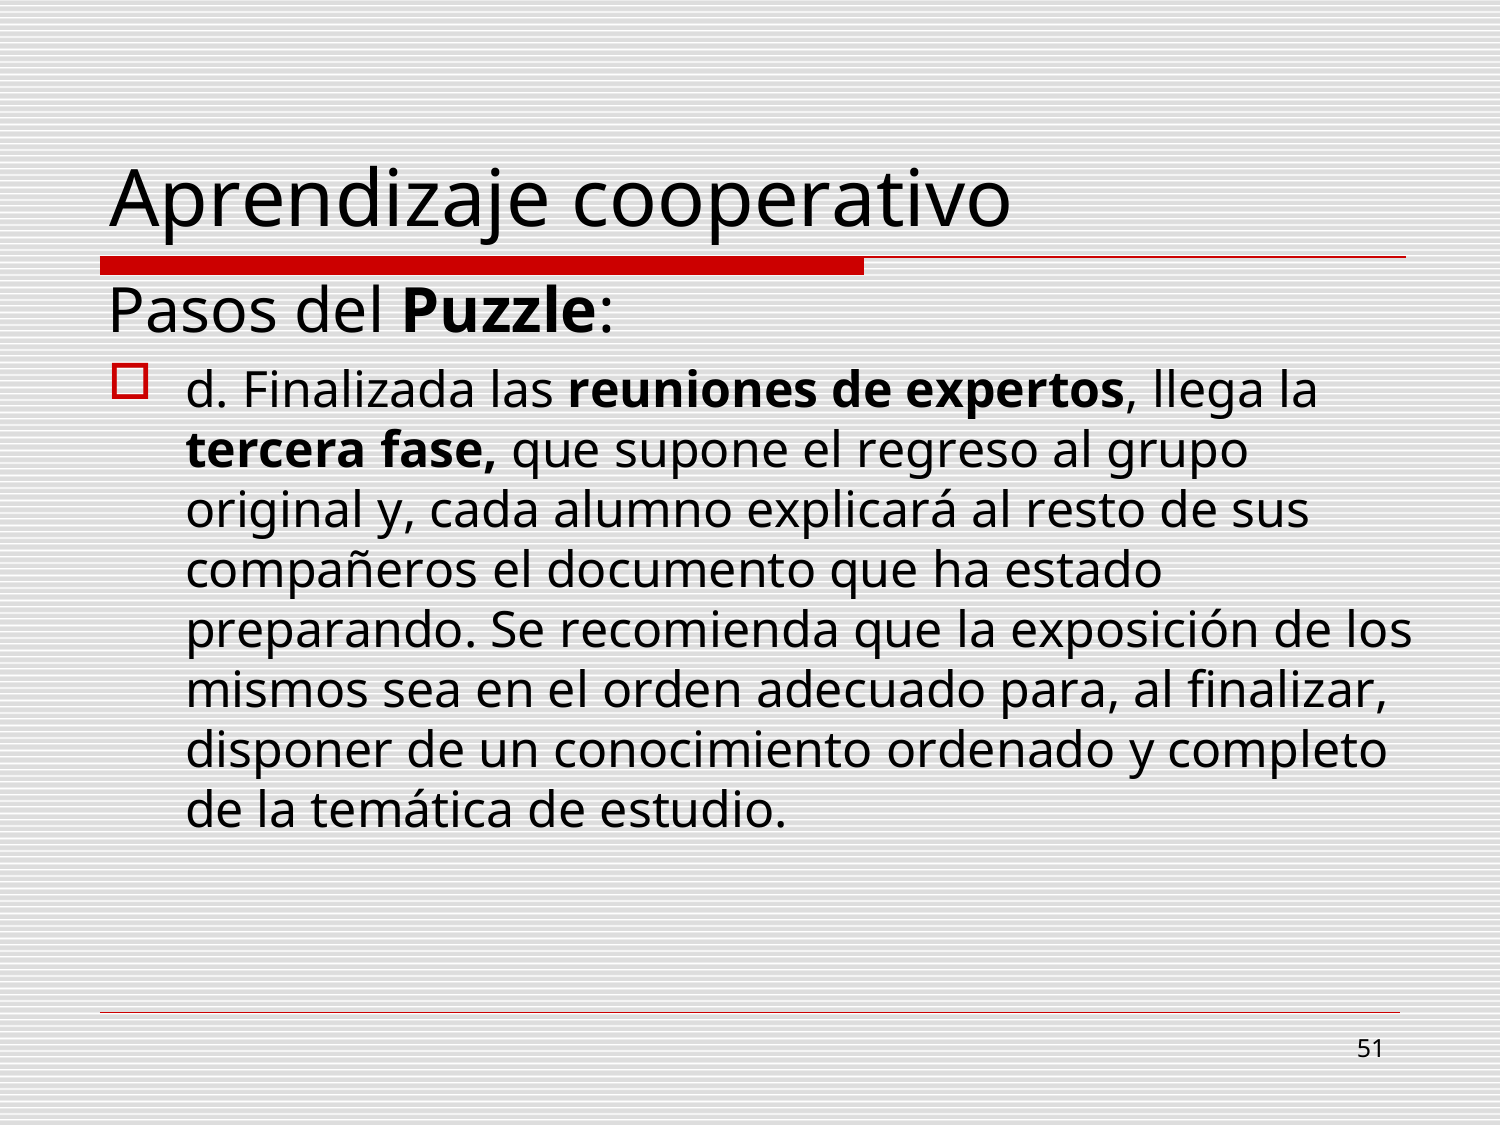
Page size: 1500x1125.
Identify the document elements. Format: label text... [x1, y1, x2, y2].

text_box <número> [1074, 1024, 1401, 1103]
list Pasos del Puzzle: d. Finalizada las reuniones de expertos, llega la tercera fase, que supone el regreso al grupo original y, cada alumno explicará al resto de sus compañeros el documento que ha estado preparando. Se recomienda que la exposición de los mismos sea en el orden adecuado para, al finalizar, disponer de un conocimiento ordenado y completo de la temática de estudio. [92, 262, 1438, 863]
picture [0, 0, 1500, 1125]
title Aprendizaje cooperativo [94, 49, 1407, 250]
